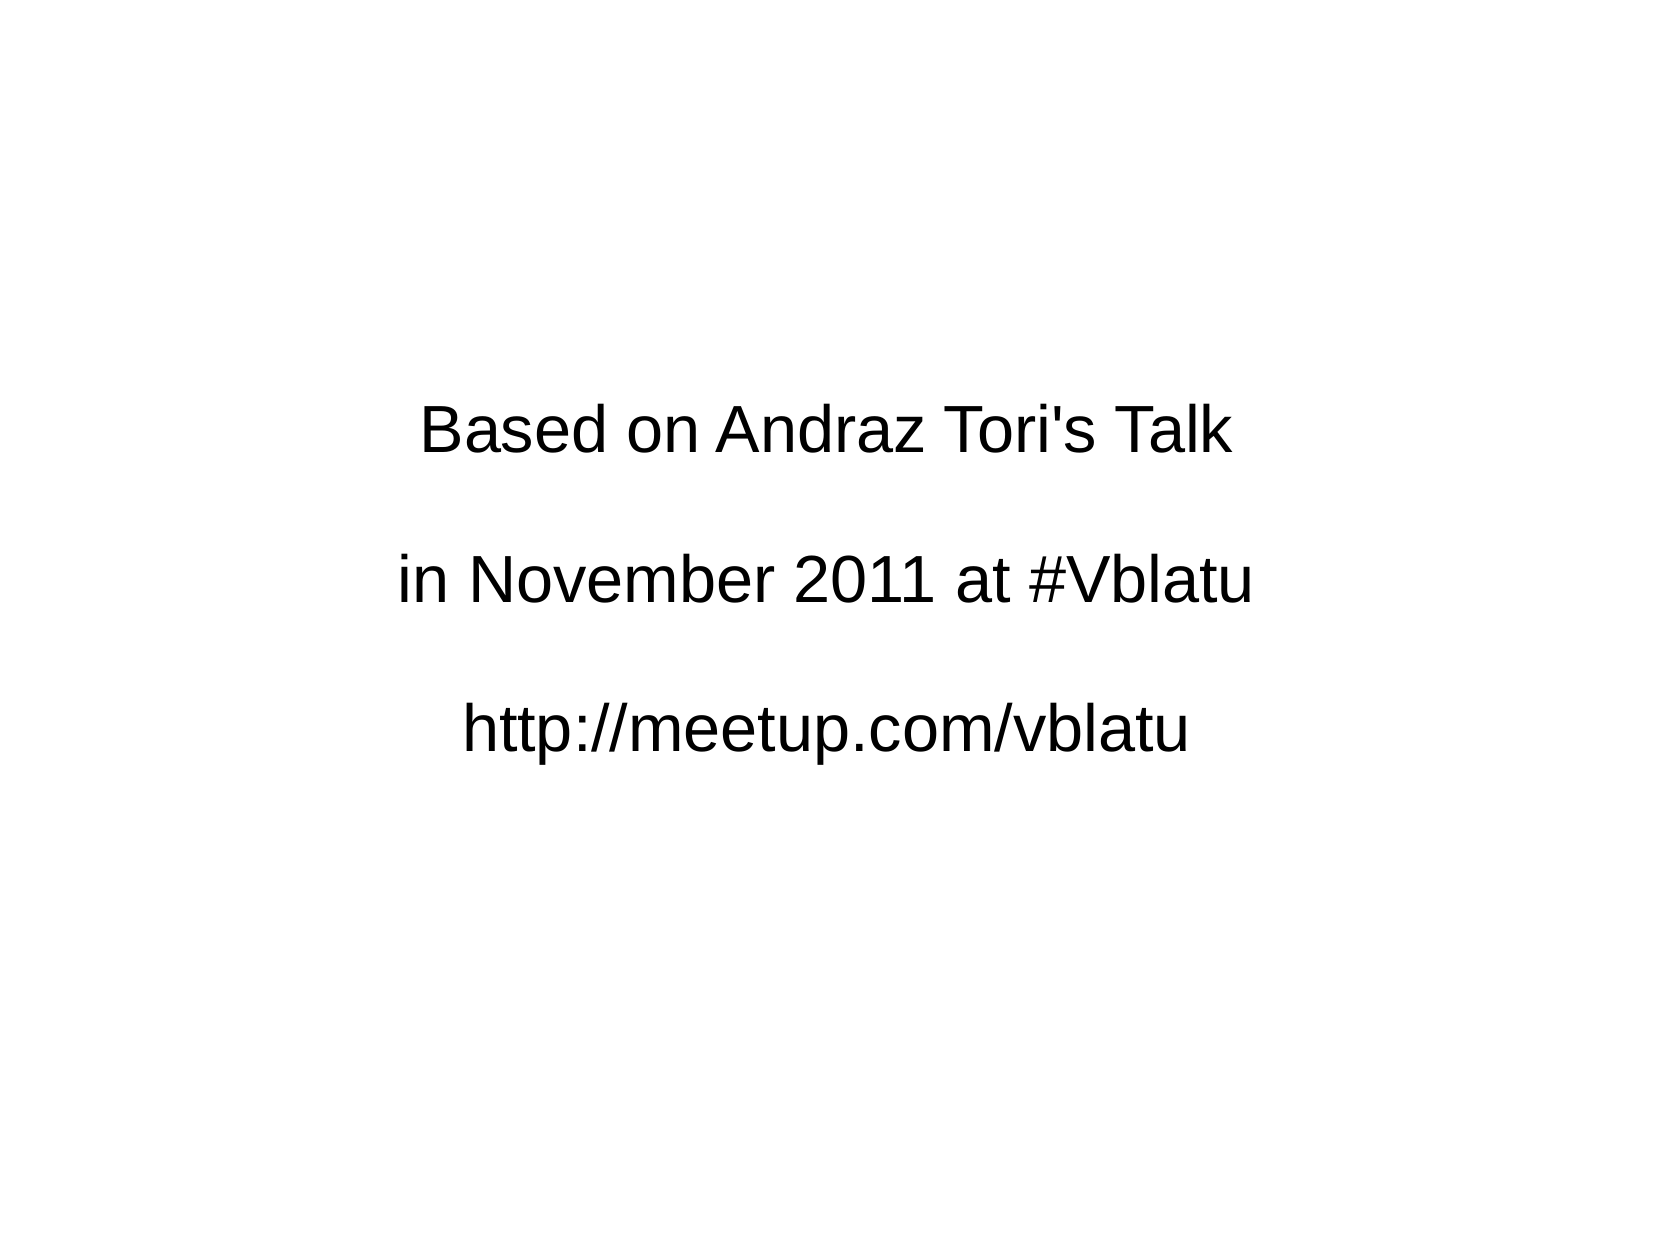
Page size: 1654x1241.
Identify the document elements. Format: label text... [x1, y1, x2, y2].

subtitle Based on Andraz Tori's Talk in November 2011 at #Vblatu http://meetup.com/vblatu [82, 49, 1571, 1109]
